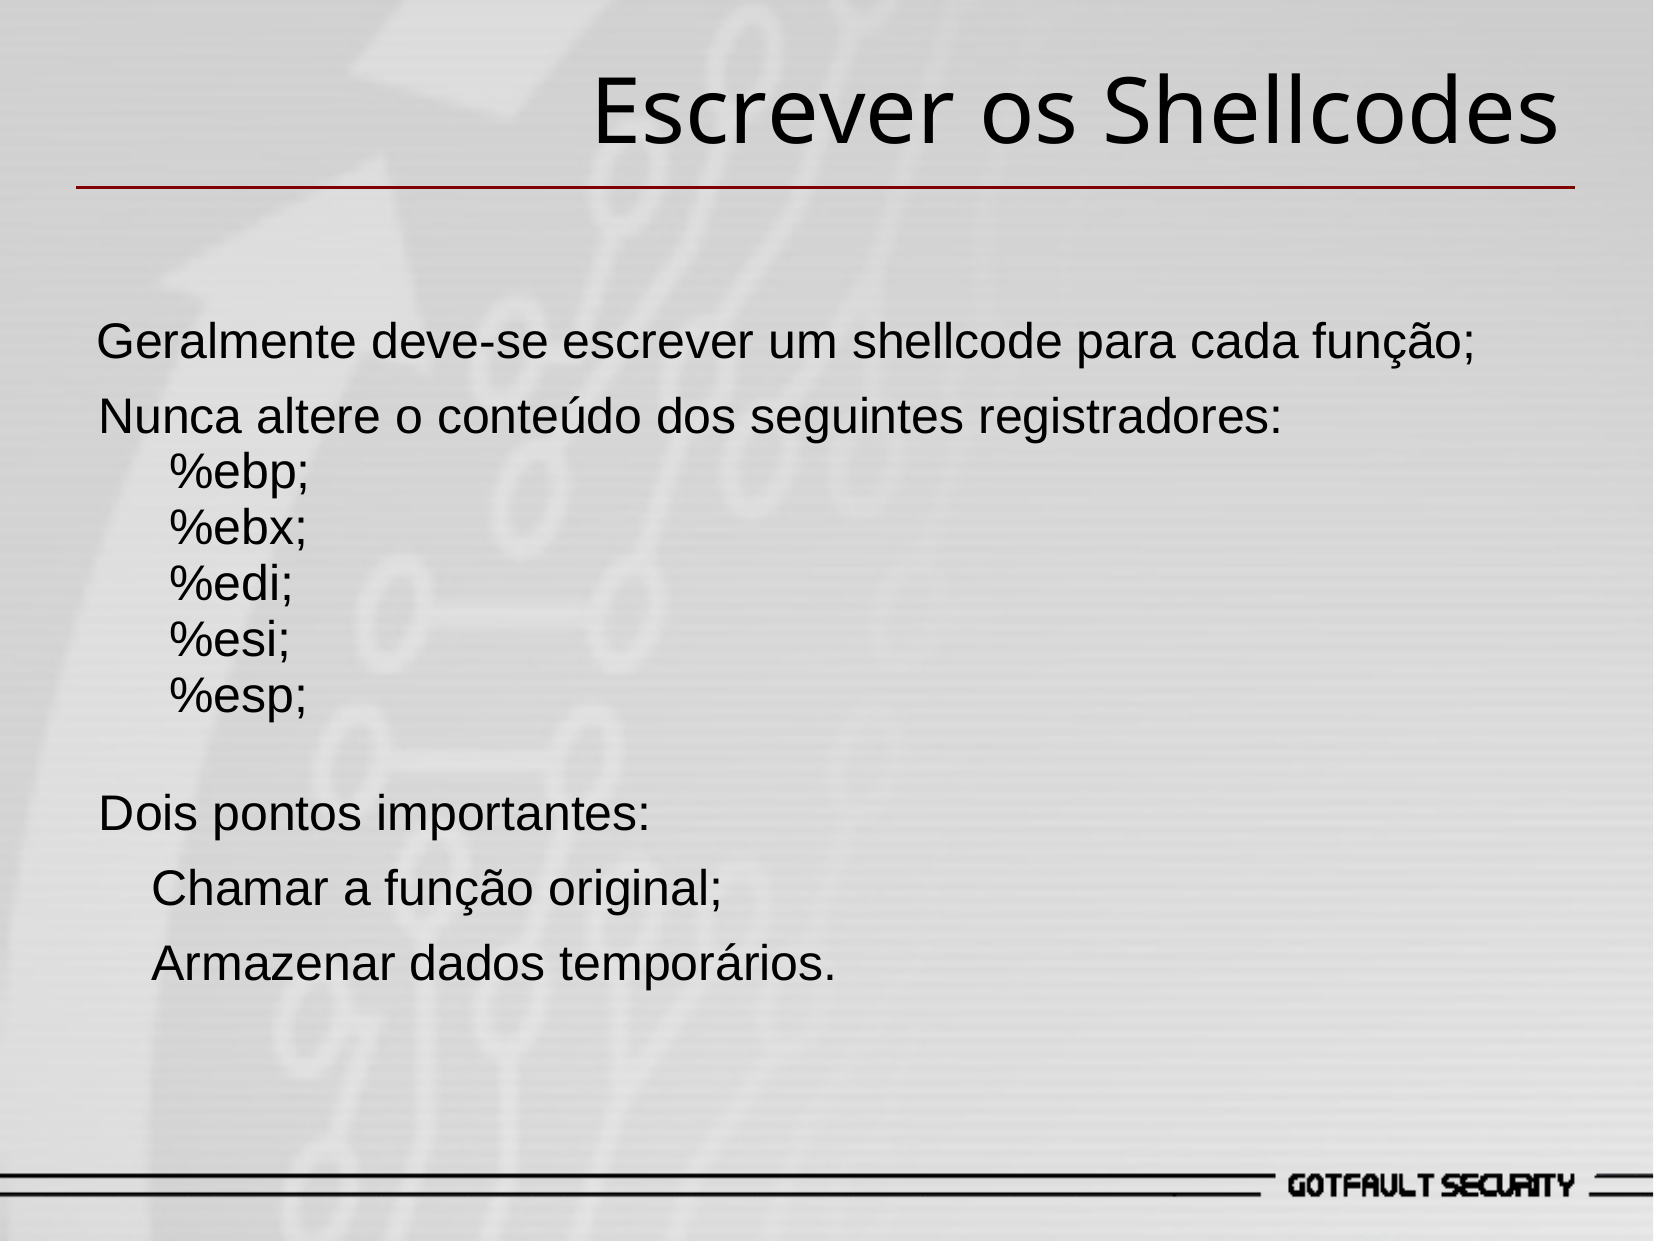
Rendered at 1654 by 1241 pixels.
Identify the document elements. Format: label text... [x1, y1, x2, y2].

text_box Dois pontos importantes: [70, 778, 858, 856]
text_box Escrever os Shellcodes [75, 37, 1576, 196]
text_box Geralmente deve-se escrever um shellcode para cada função; [67, 305, 1586, 383]
text_box Chamar a função original; [122, 853, 813, 928]
text_box Nunca altere o conteúdo dos seguintes registradores: %ebp; %ebx; %edi; %esi; %esp; [69, 380, 1458, 768]
text_box Armazenar dados temporários. [122, 928, 971, 1006]
picture [0, 0, 1654, 1241]
